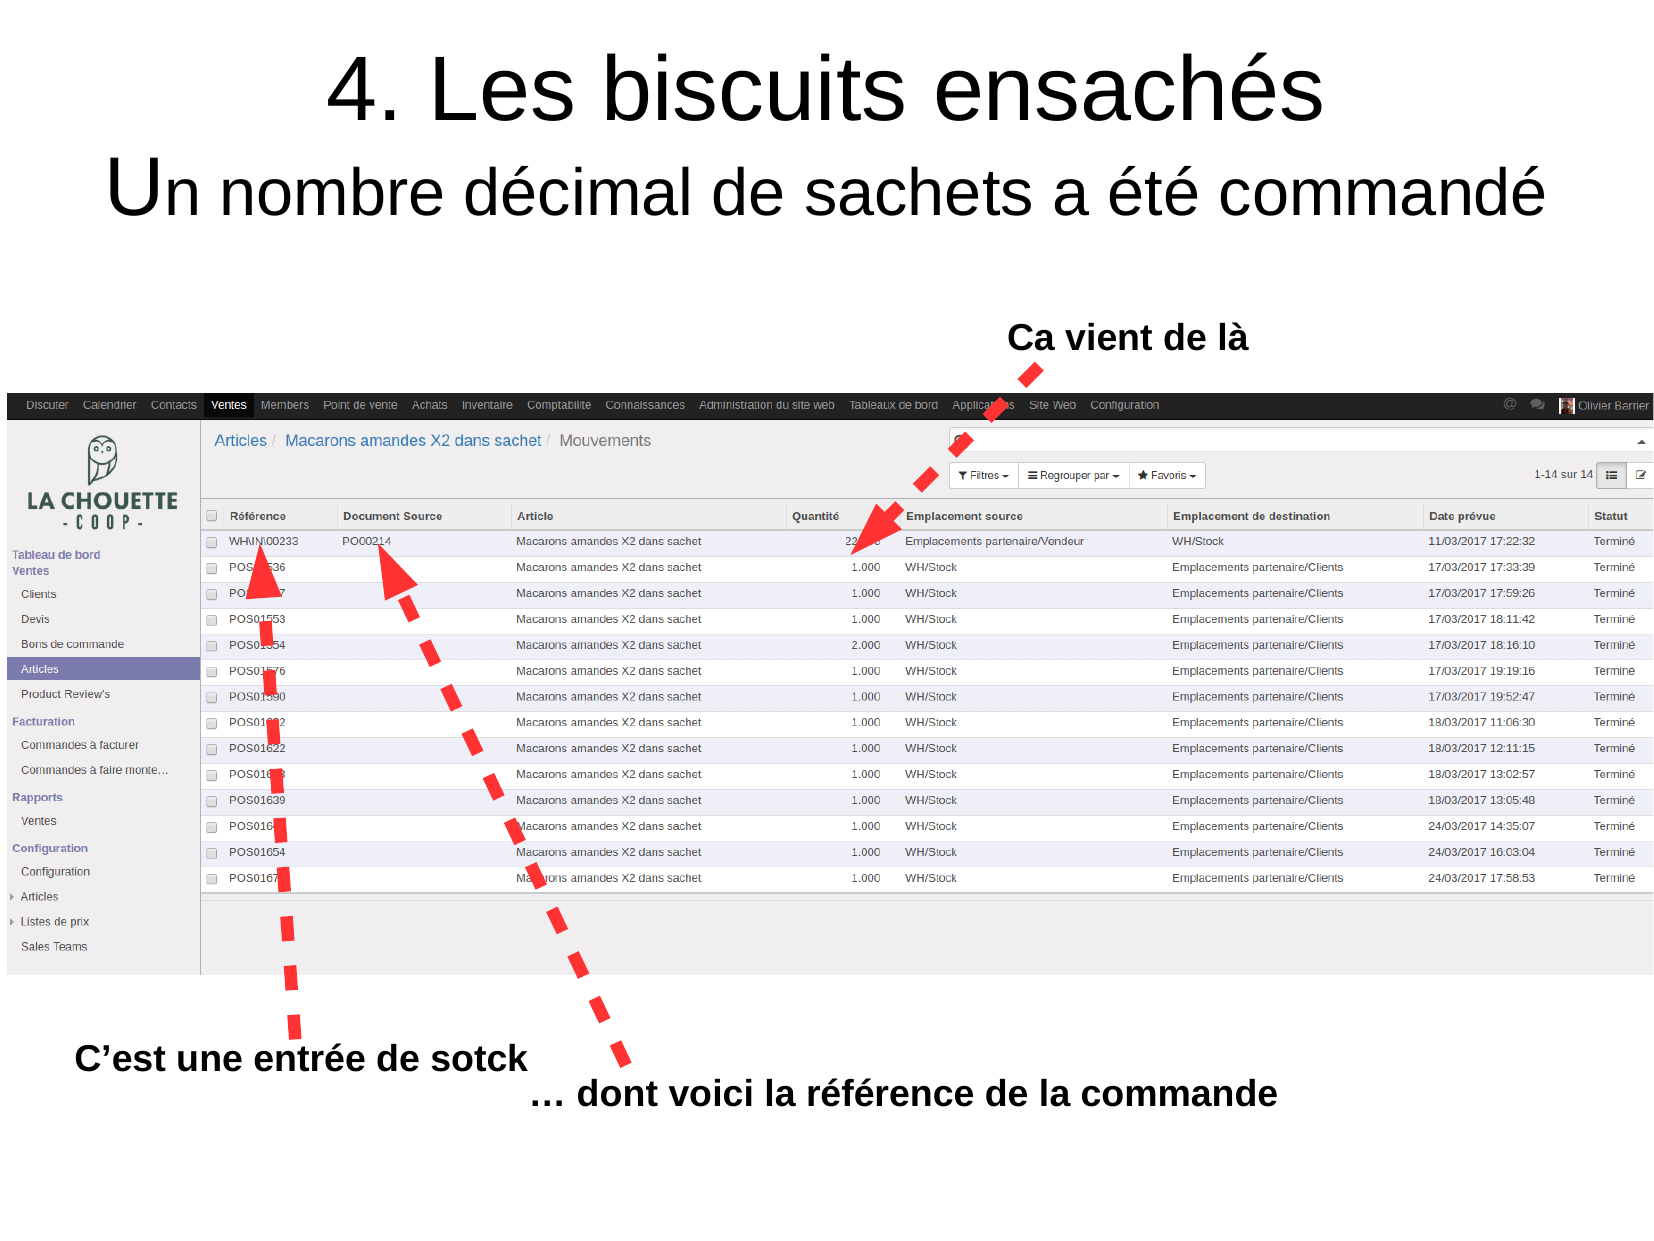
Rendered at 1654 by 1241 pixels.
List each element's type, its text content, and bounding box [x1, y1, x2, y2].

title 4. Les biscuits ensachés Un nombre décimal de sachets a été commandé [82, 31, 1571, 239]
text_box C’est une entrée de sotck [59, 1029, 544, 1087]
picture [7, 393, 1654, 975]
text_box Ca vient de là [992, 309, 1264, 367]
text_box … dont voici la référence de la commande [513, 1065, 1294, 1123]
